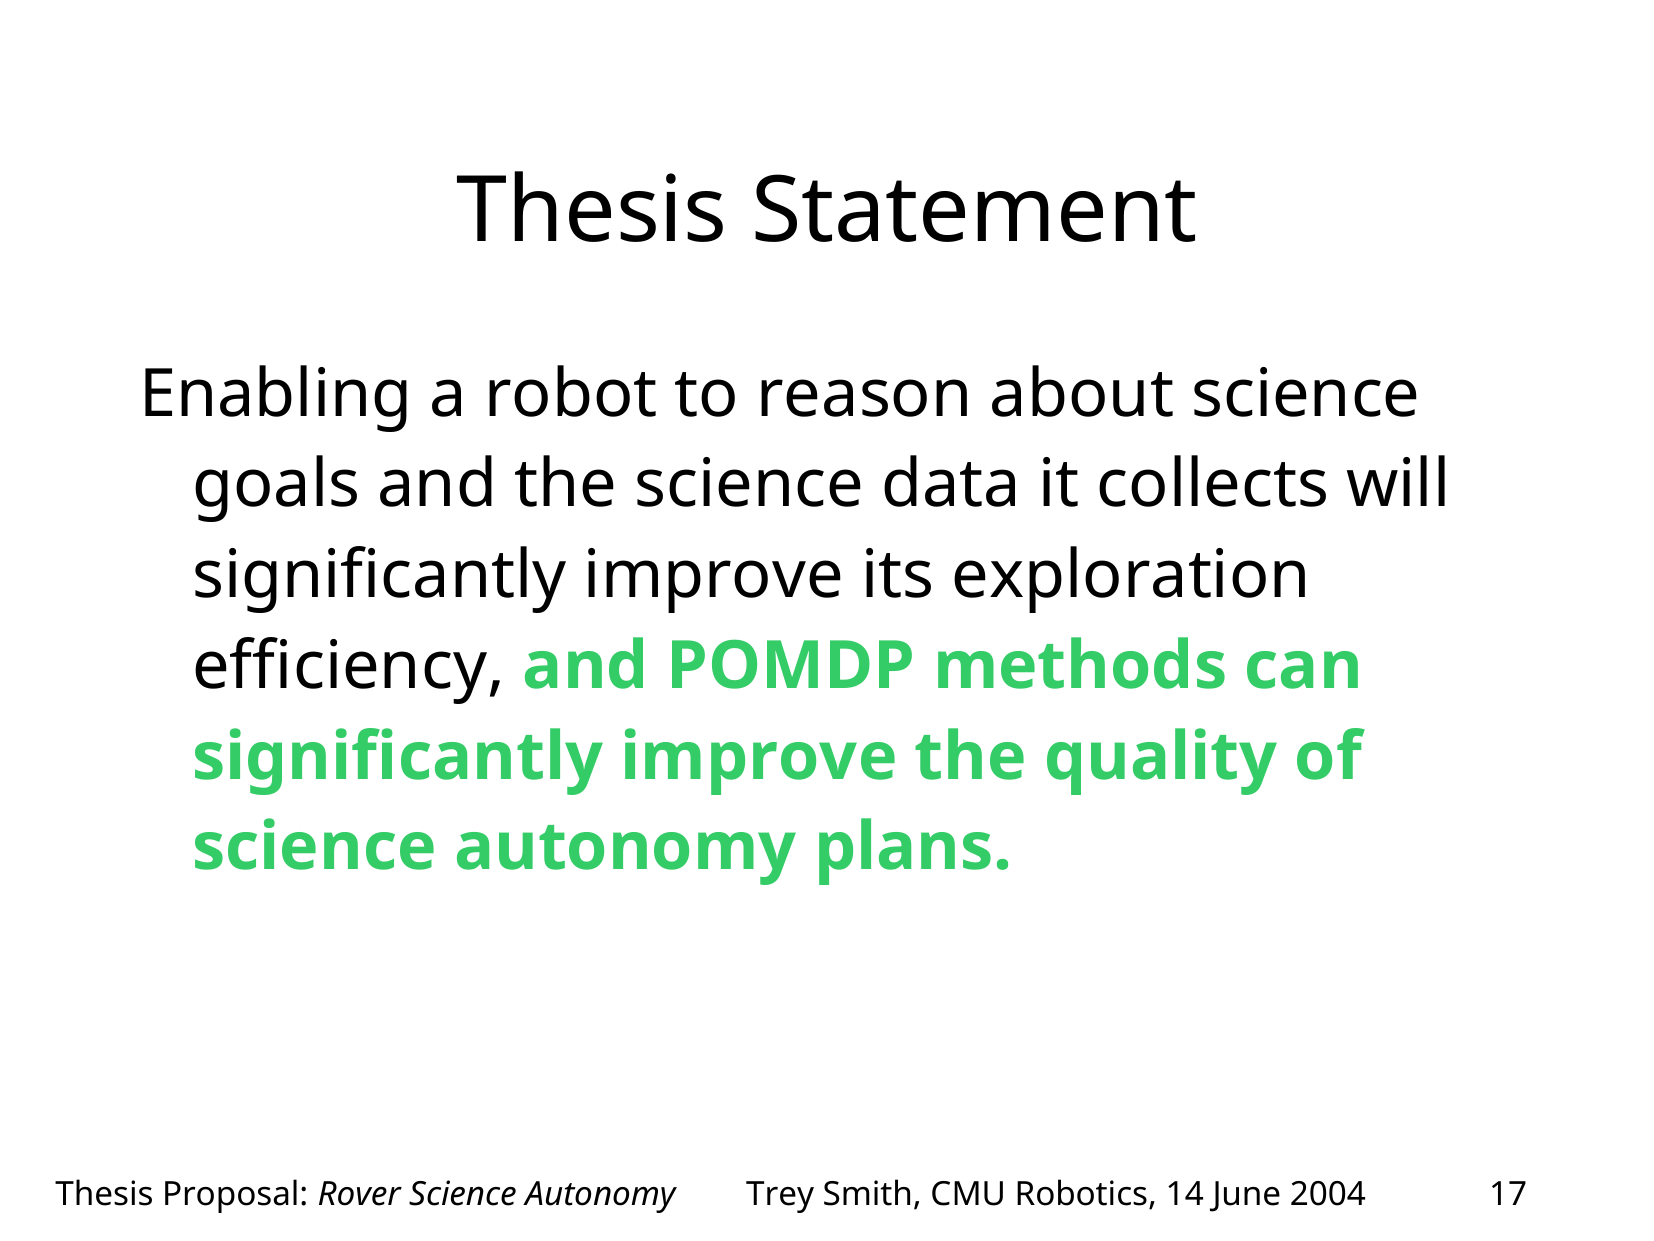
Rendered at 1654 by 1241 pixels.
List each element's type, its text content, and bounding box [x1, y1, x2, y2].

list Enabling a robot to reason about science goals and the science data it collects will significantly improve its exploration efficiency, and POMDP methods can significantly improve the quality of science autonomy plans. [121, 344, 1534, 1127]
title Thesis Statement [121, 102, 1534, 311]
